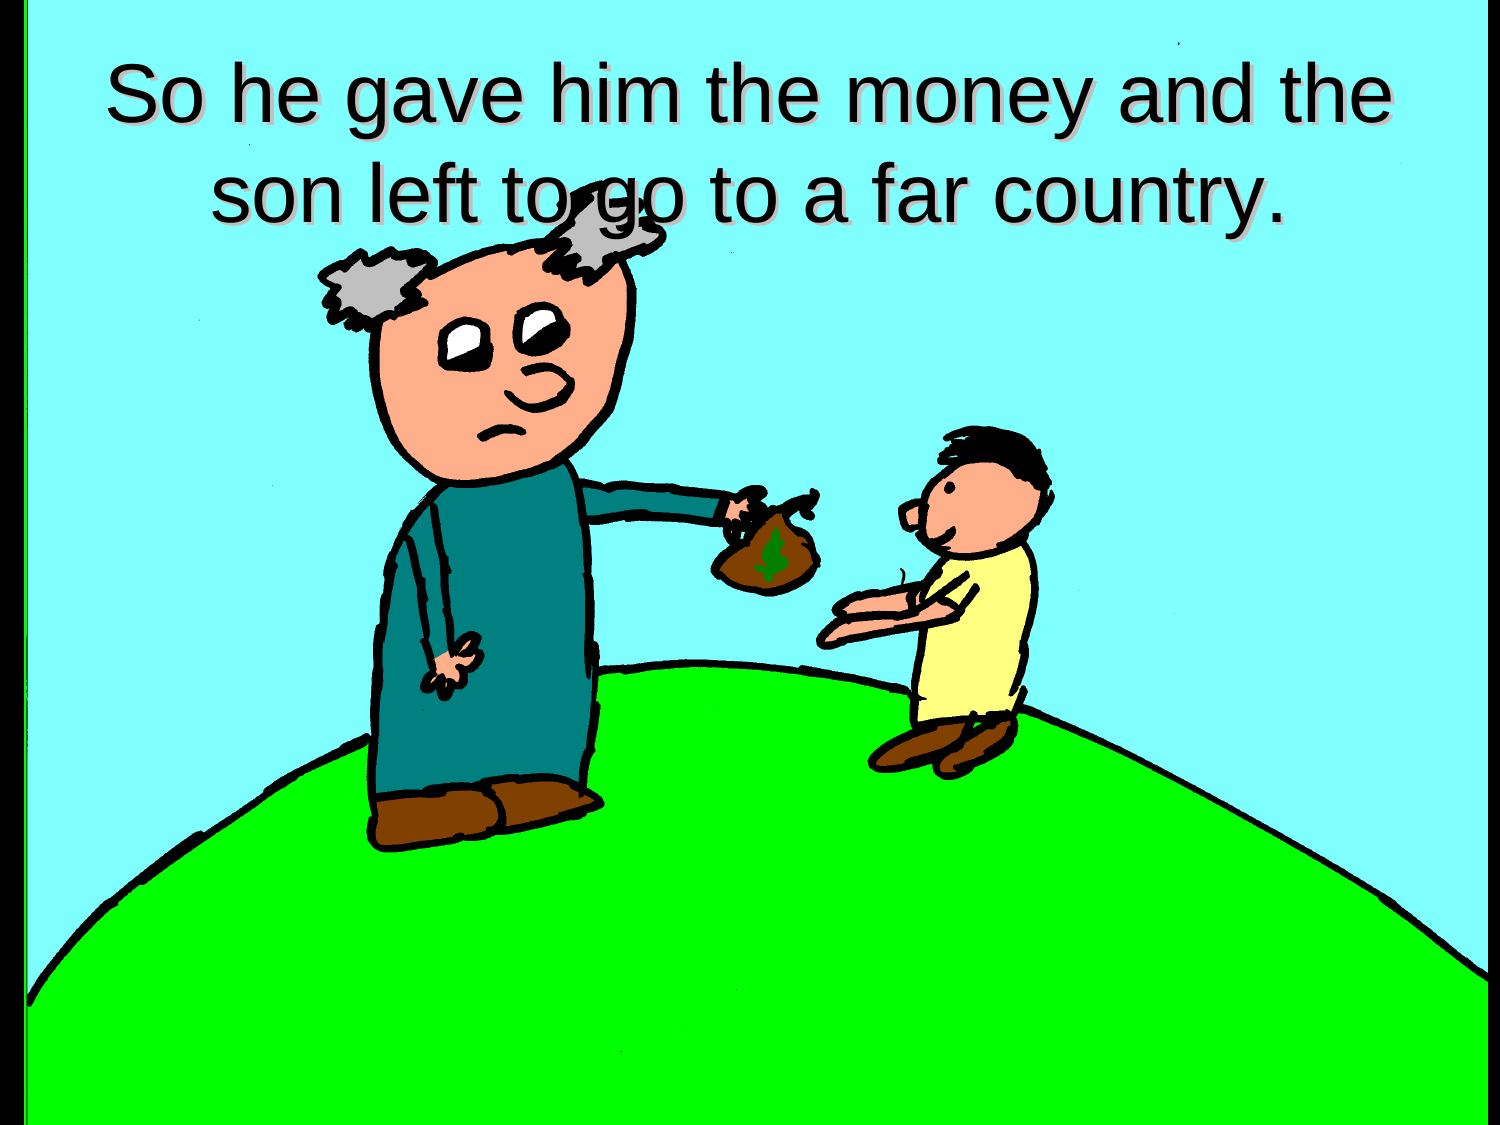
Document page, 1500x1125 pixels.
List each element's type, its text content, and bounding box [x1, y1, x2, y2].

title So he gave him the money and the son left to go to a far country. [75, 31, 1426, 247]
picture [24, 0, 1488, 1125]
